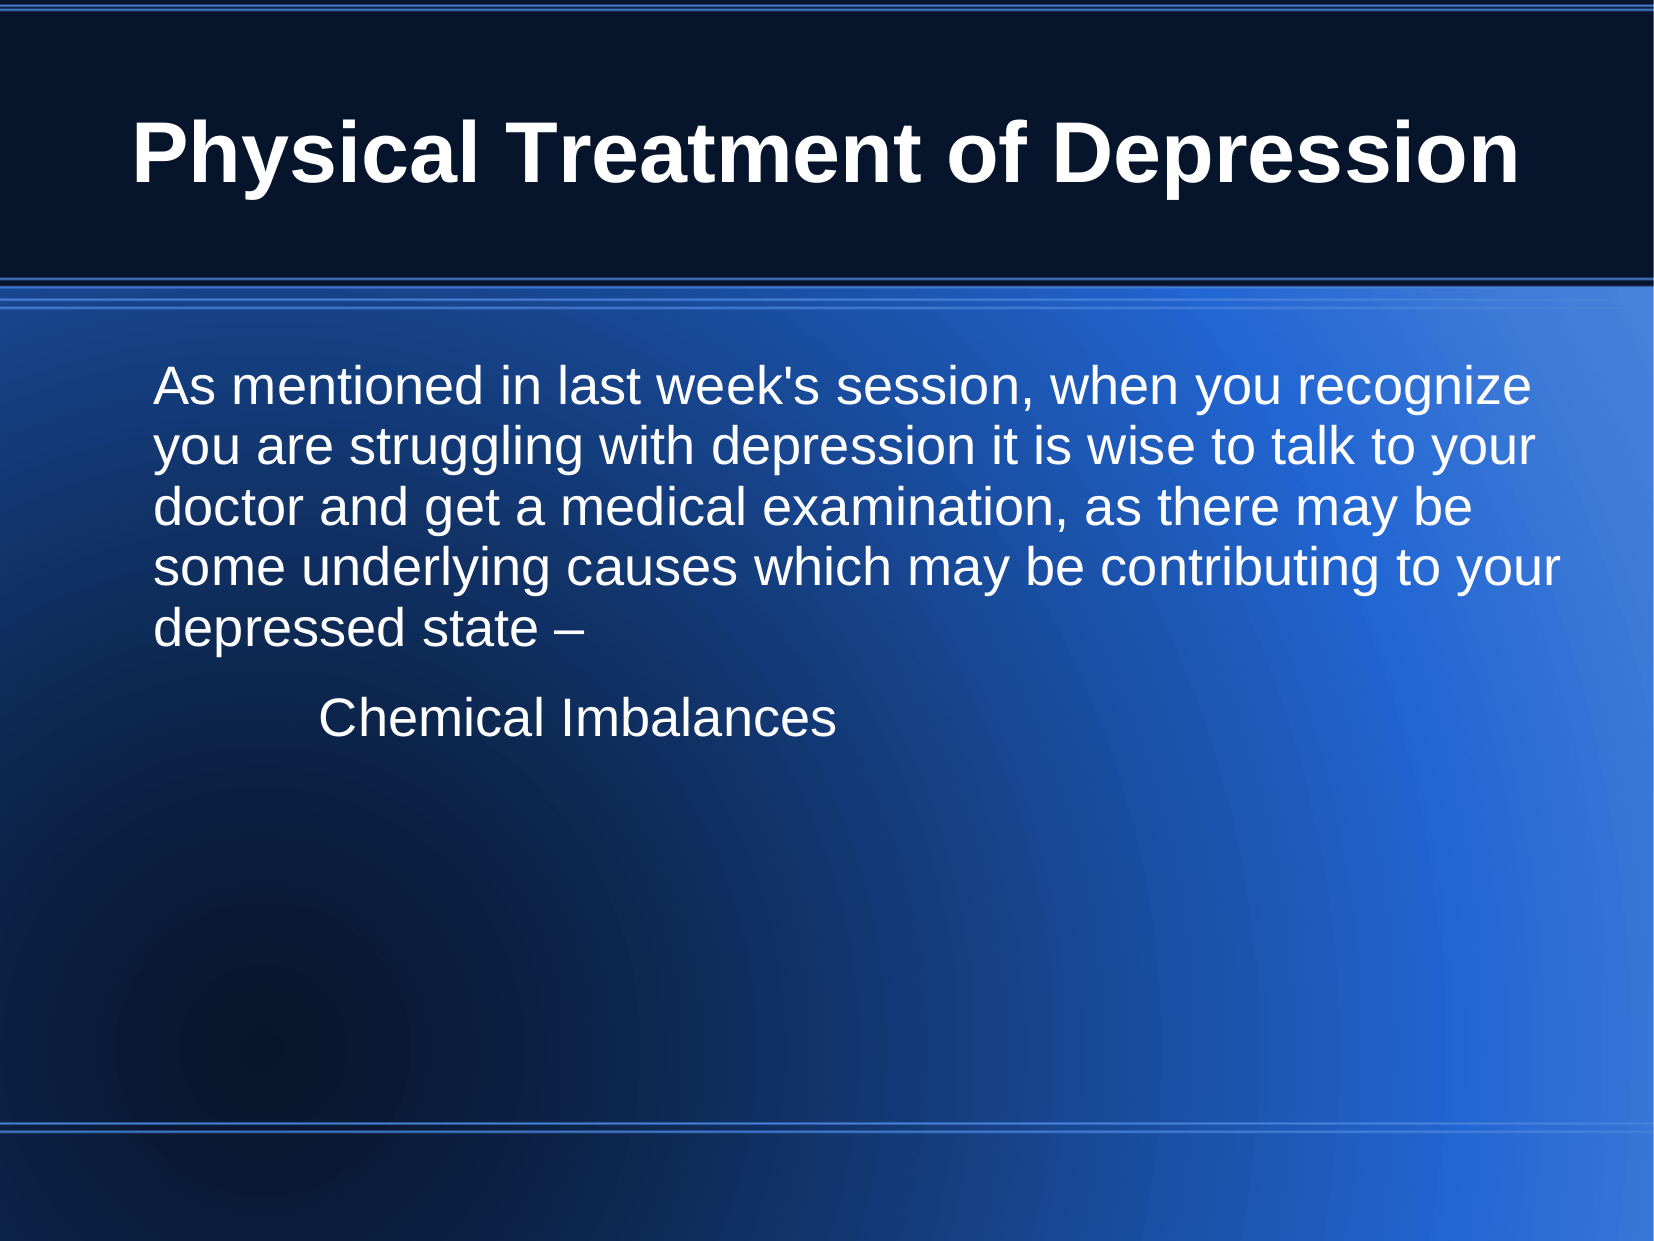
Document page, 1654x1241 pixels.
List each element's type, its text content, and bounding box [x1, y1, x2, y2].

picture [0, 0, 1654, 1241]
list As mentioned in last week's session, when you recognize you are struggling with depression it is wise to talk to your doctor and get a medical examination, as there may be some underlying causes which may be contributing to your depressed state – Chemical Imbalances [82, 355, 1571, 1058]
title Physical Treatment of Depression [82, 49, 1571, 257]
